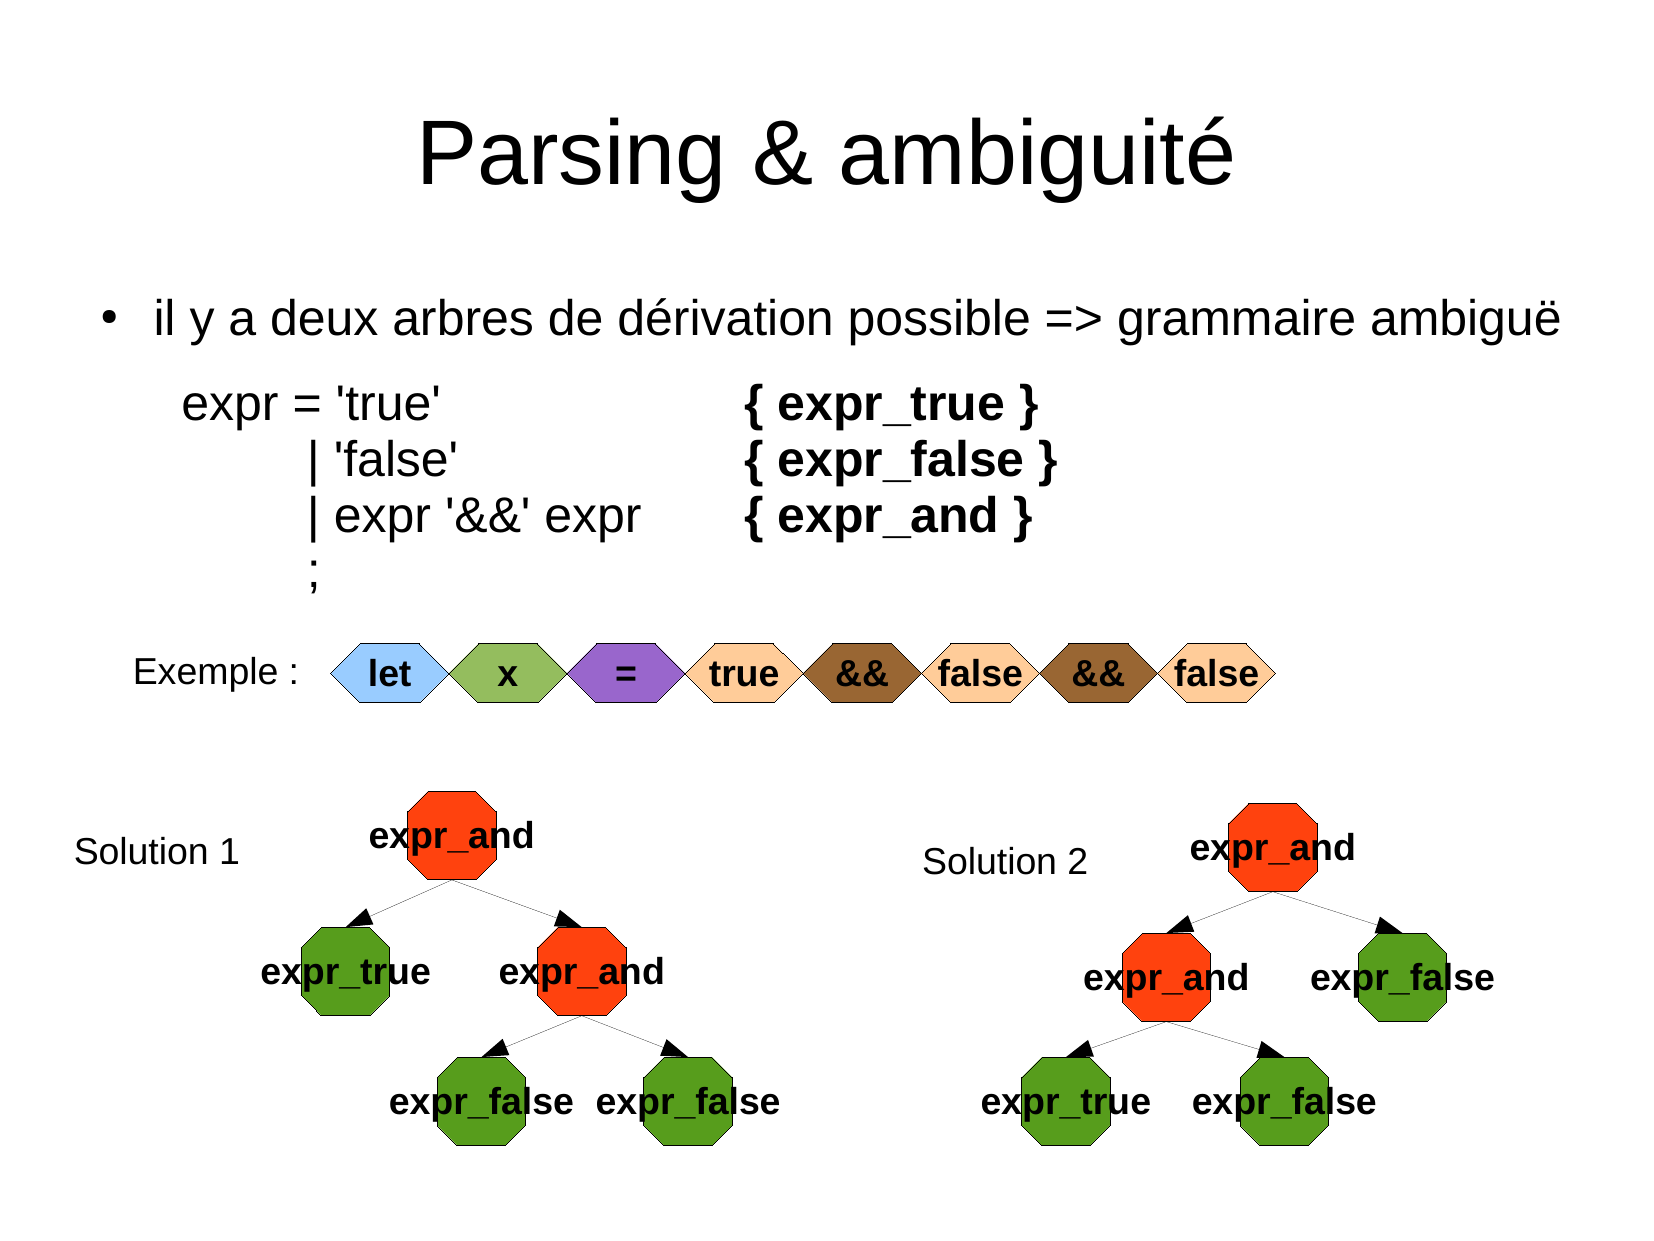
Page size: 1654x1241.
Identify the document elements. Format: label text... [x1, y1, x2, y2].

text_box expr_false [437, 1057, 526, 1146]
text_box let [330, 643, 449, 703]
text_box x [448, 643, 567, 703]
text_box && [803, 643, 921, 703]
list il y a deux arbres de dérivation possible => grammaire ambiguë expr = 'true' { expr_true } | 'false' { expr_false } | expr '&&' expr { expr_and } ; [82, 290, 1571, 739]
text_box expr_true [1021, 1057, 1111, 1146]
text_box expr_false [643, 1057, 733, 1146]
text_box expr_and [1228, 803, 1318, 892]
text_box false [1157, 643, 1276, 703]
text_box expr_true [301, 927, 390, 1016]
text_box false [921, 643, 1039, 703]
text_box expr_false [1358, 933, 1447, 1022]
text_box = [566, 643, 685, 703]
text_box expr_and [407, 791, 497, 880]
text_box true [685, 643, 803, 703]
text_box expr_false [1240, 1057, 1329, 1146]
text_box Solution 2 [907, 832, 1105, 890]
title Parsing & ambiguité [82, 56, 1571, 250]
text_box expr_and [537, 927, 627, 1016]
text_box Solution 1 [59, 823, 256, 881]
text_box Exemple : [118, 643, 315, 701]
text_box expr_and [1122, 933, 1211, 1022]
text_box && [1039, 643, 1157, 703]
